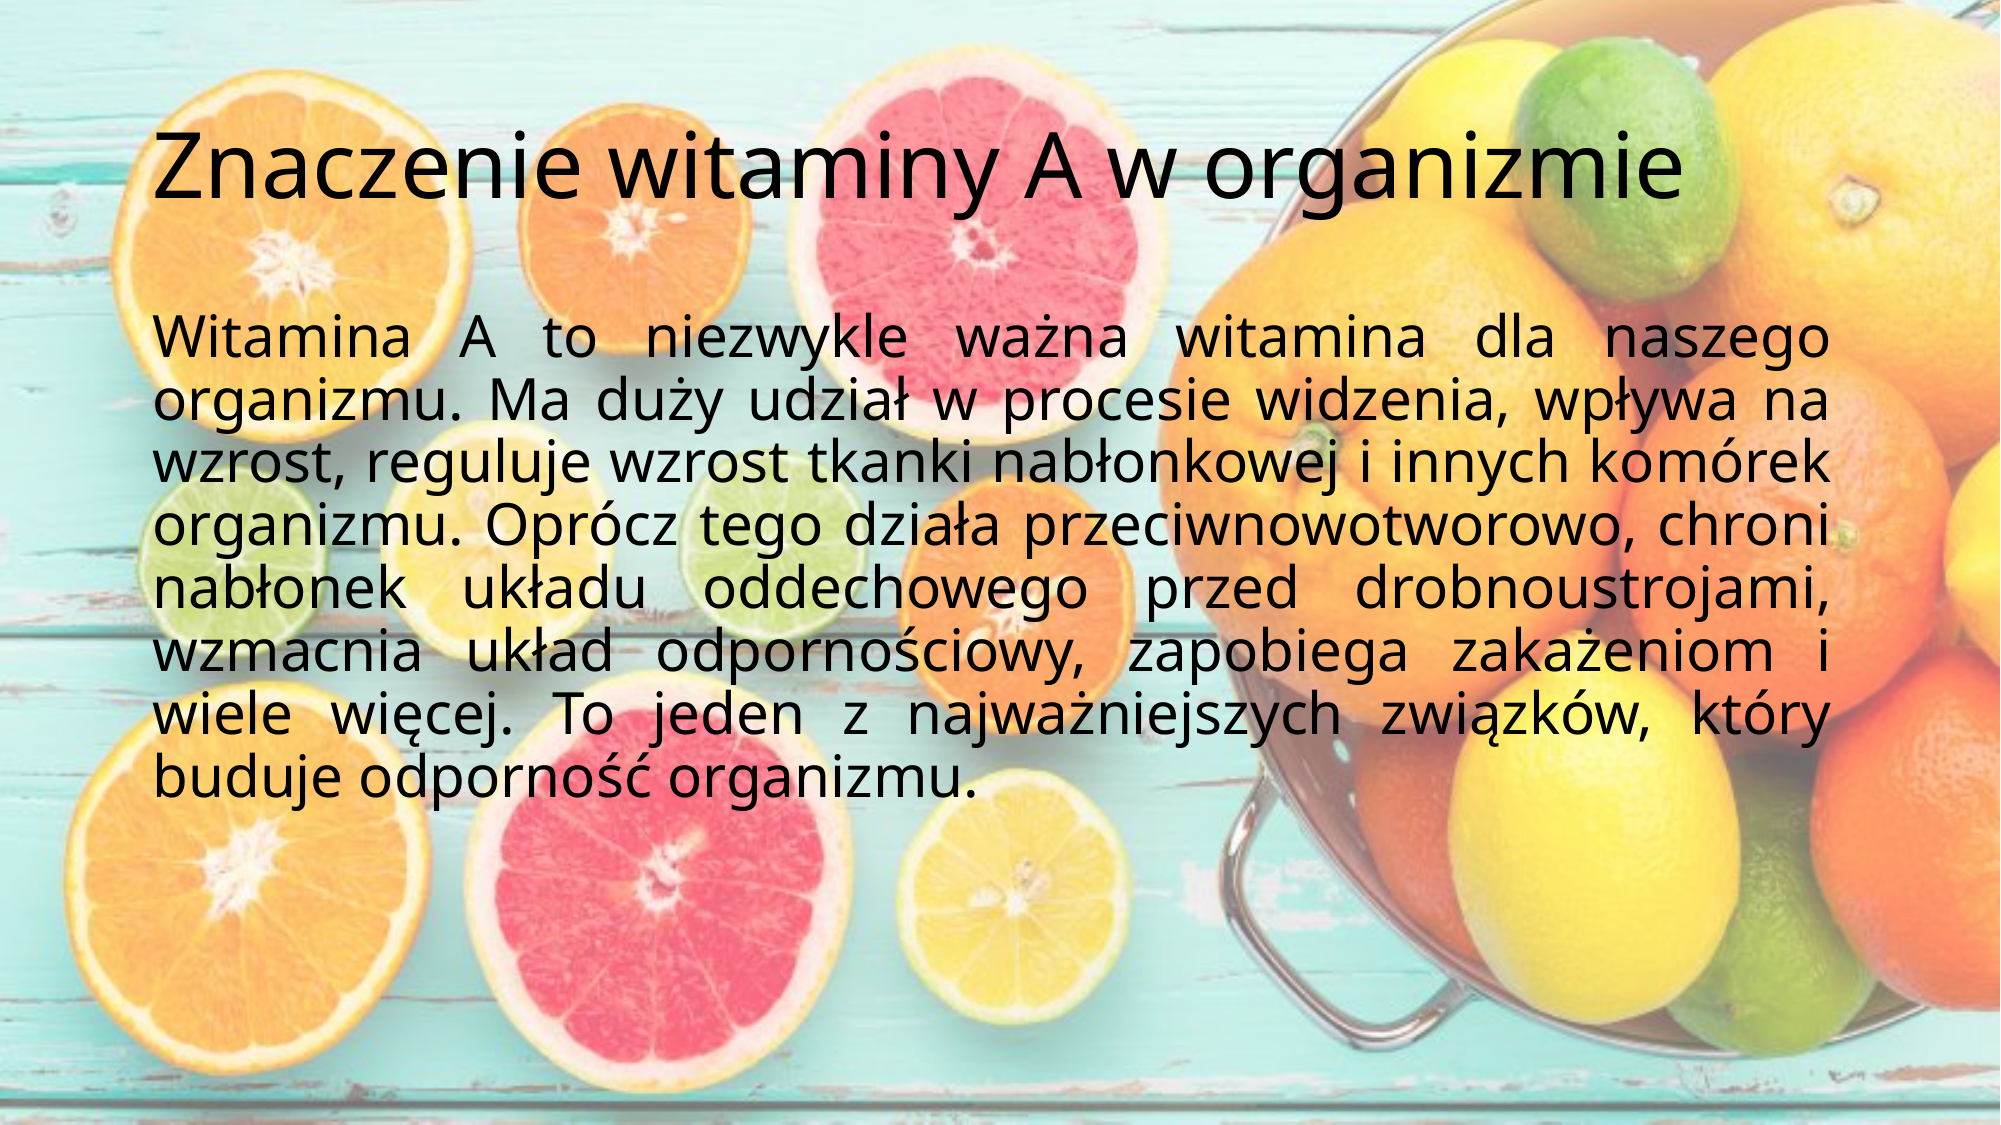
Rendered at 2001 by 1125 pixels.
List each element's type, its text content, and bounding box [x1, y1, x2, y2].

title Znaczenie witaminy A w organizmie [137, 59, 1863, 278]
list Witamina A to niezwykle ważna witamina dla naszego organizmu. Ma duży udział w procesie widzenia, wpływa na wzrost, reguluje wzrost tkanki nabłonkowej i innych komórek organizmu. Oprócz tego działa przeciwnowotworowo, chroni nabłonek układu oddechowego przed drobnoustrojami, wzmacnia układ odpornościowy, zapobiega zakażeniom i wiele więcej. To jeden z najważniejszych związków, który buduje odporność organizmu. [137, 299, 1863, 1014]
